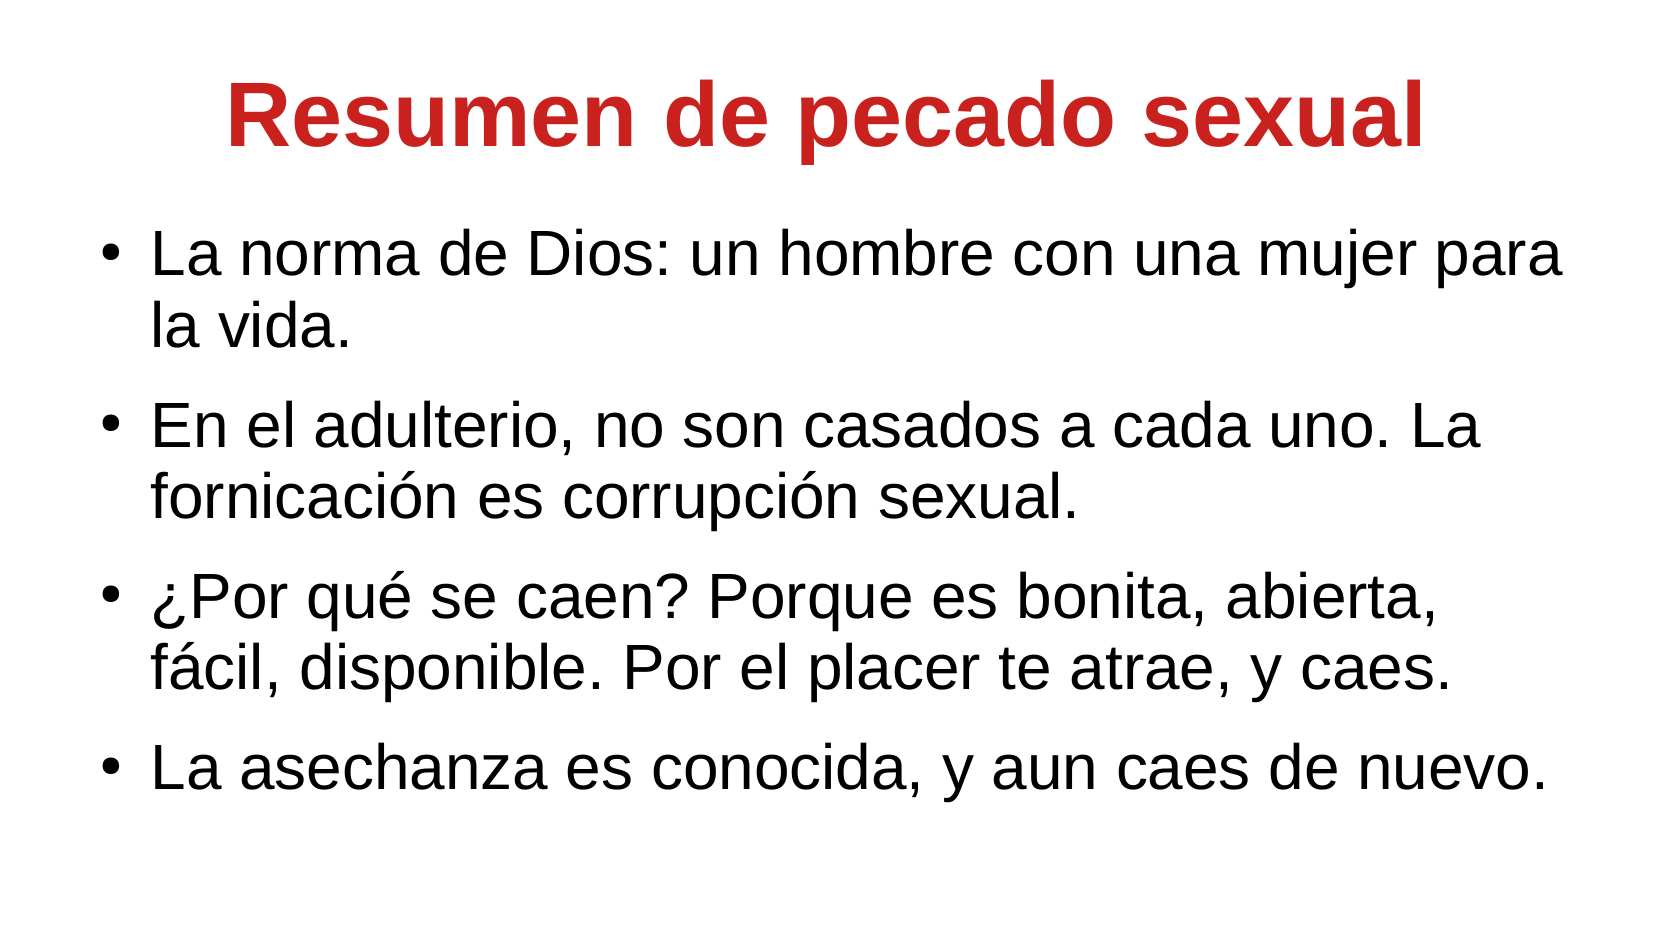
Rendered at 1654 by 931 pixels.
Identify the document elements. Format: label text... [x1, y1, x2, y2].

list La norma de Dios: un hombre con una mujer para la vida. En el adulterio, no son casados a cada uno. La fornicación es corrupción sexual. ¿Por qué se caen? Porque es bonita, abierta, fácil, disponible. Por el placer te atrae, y caes. La asechanza es conocida, y aun caes de nuevo. [82, 217, 1571, 871]
title Resumen de pecado sexual [82, 37, 1571, 193]
